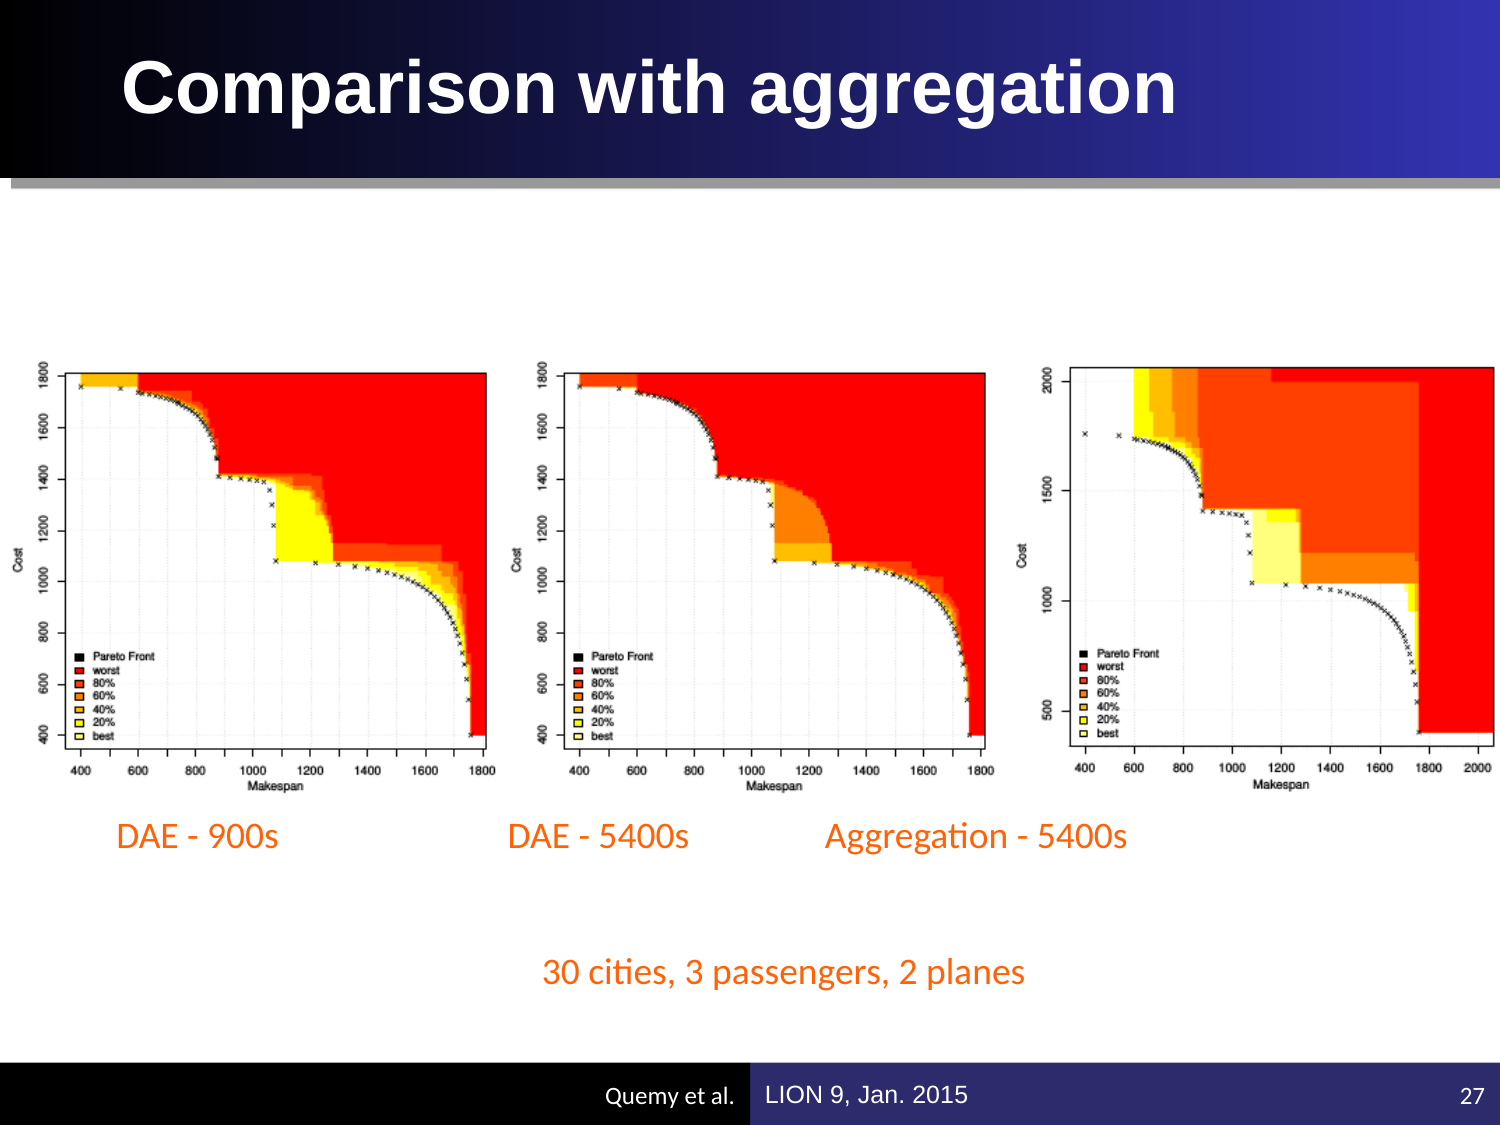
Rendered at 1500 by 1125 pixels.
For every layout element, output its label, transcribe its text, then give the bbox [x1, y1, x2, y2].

picture [2, 349, 1500, 803]
text_box Comparison with aggregation [106, 31, 1214, 137]
list 30 cities, 3 passengers, 2 planes [389, 939, 1123, 1070]
list DAE - 900s DAE - 5400s Aggregation - 5400s [2, 803, 1500, 933]
